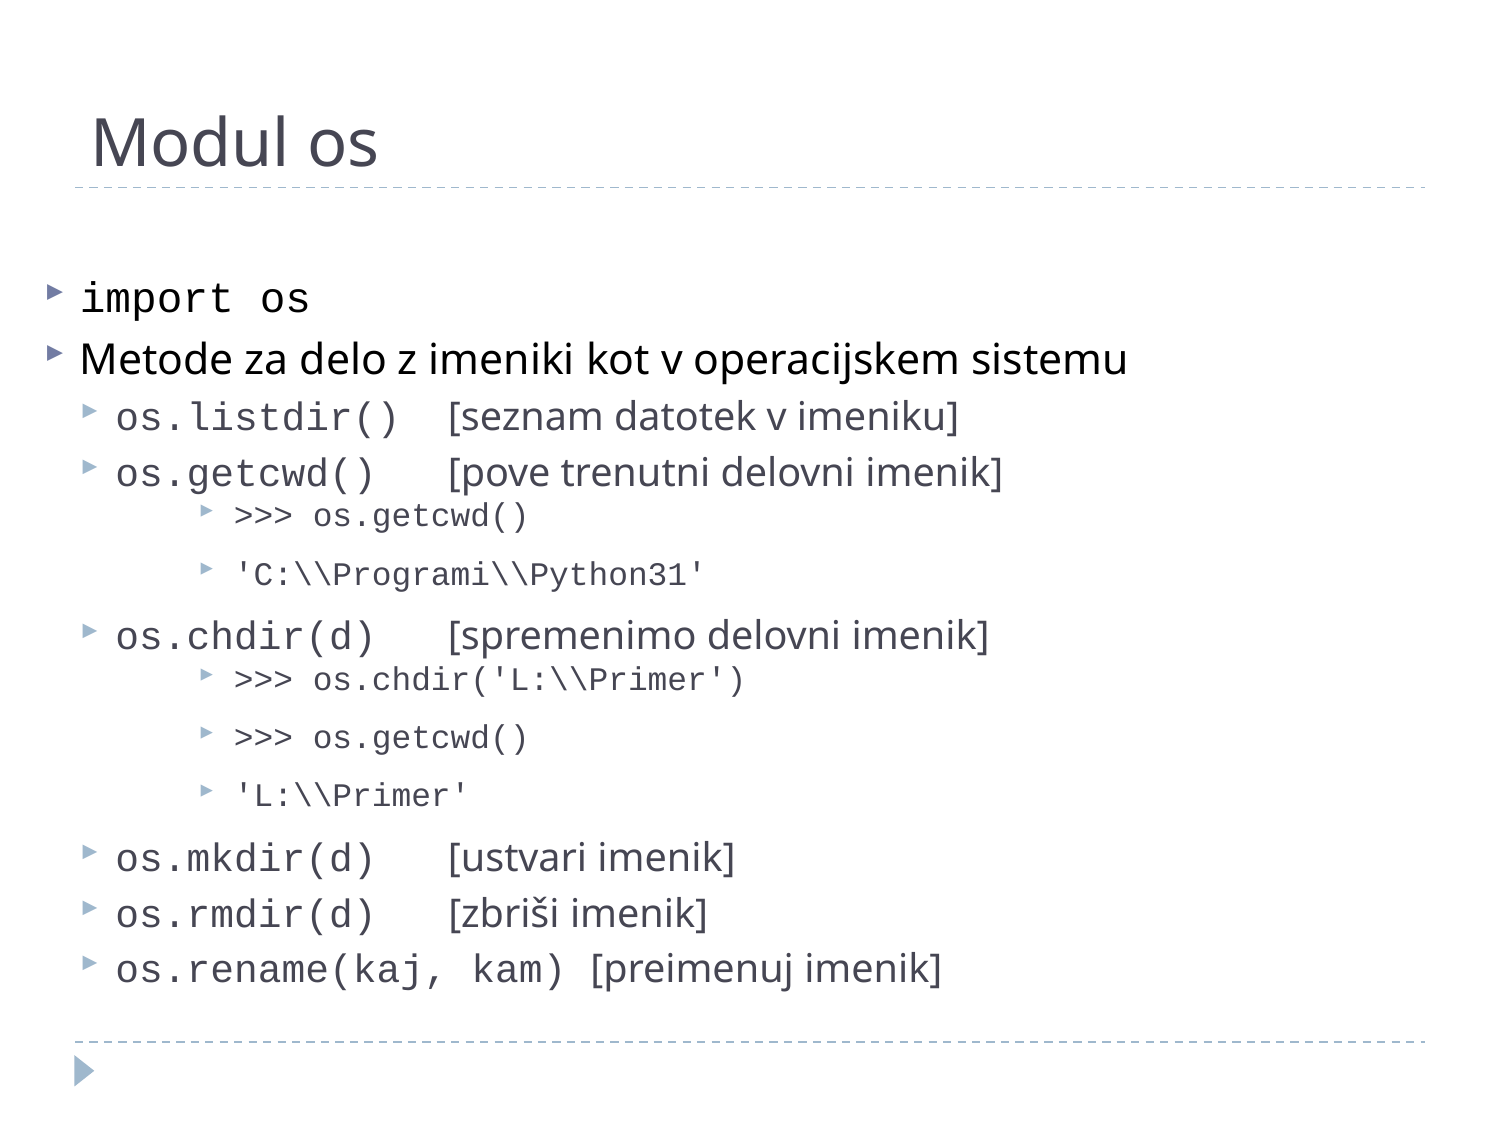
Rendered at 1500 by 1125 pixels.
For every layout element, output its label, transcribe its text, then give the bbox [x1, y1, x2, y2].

list import os Metode za delo z imeniki kot v operacijskem sistemu os.listdir() [seznam datotek v imeniku] os.getcwd() [pove trenutni delovni imenik] >>> os.getcwd() 'C:\\Programi\\Python31' os.chdir(d) [spremenimo delovni imenik] >>> os.chdir('L:\\Primer') >>> os.getcwd() 'L:\\Primer' os.mkdir(d) [ustvari imenik] os.rmdir(d) [zbriši imenik] os.rename(kaj, kam) [preimenuj imenik] [29, 262, 1459, 1005]
title Modul os [75, 24, 1425, 188]
